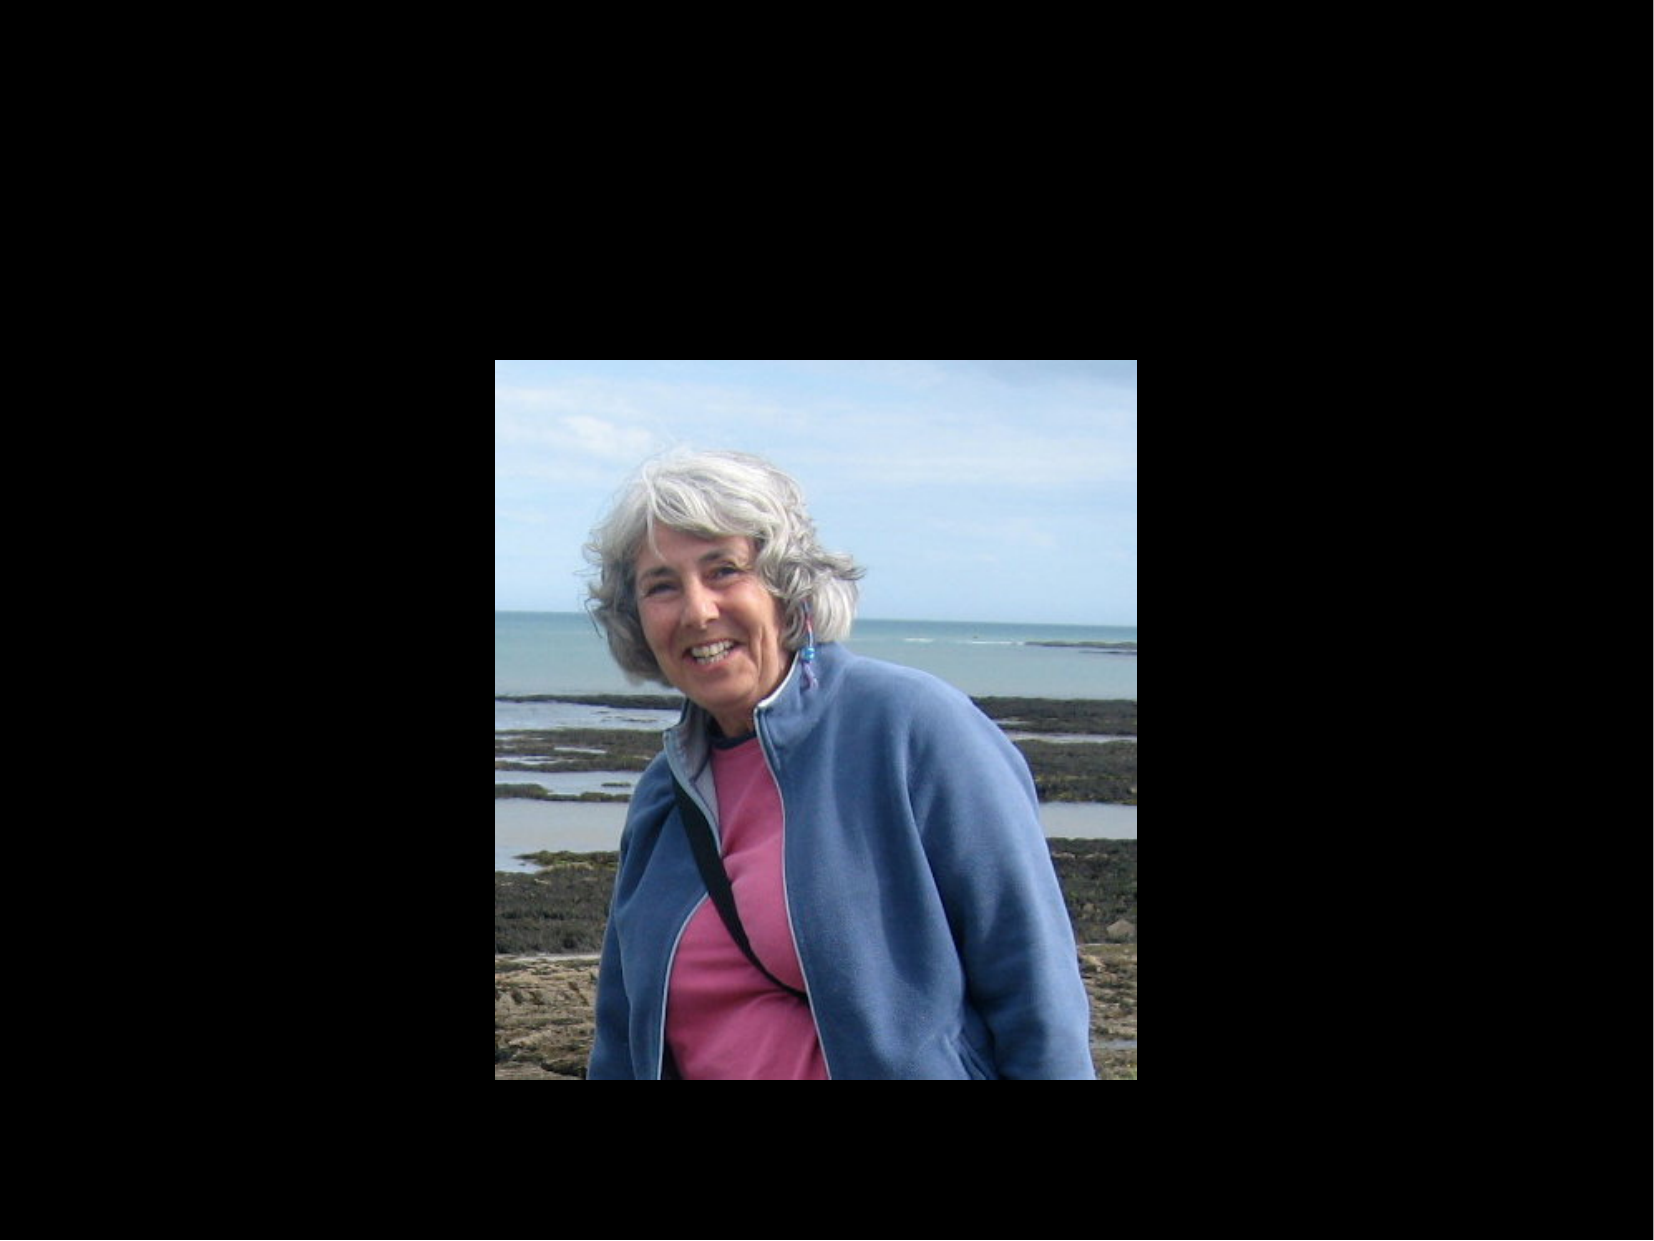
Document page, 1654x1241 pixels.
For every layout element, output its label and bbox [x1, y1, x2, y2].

picture [495, 360, 1137, 1081]
